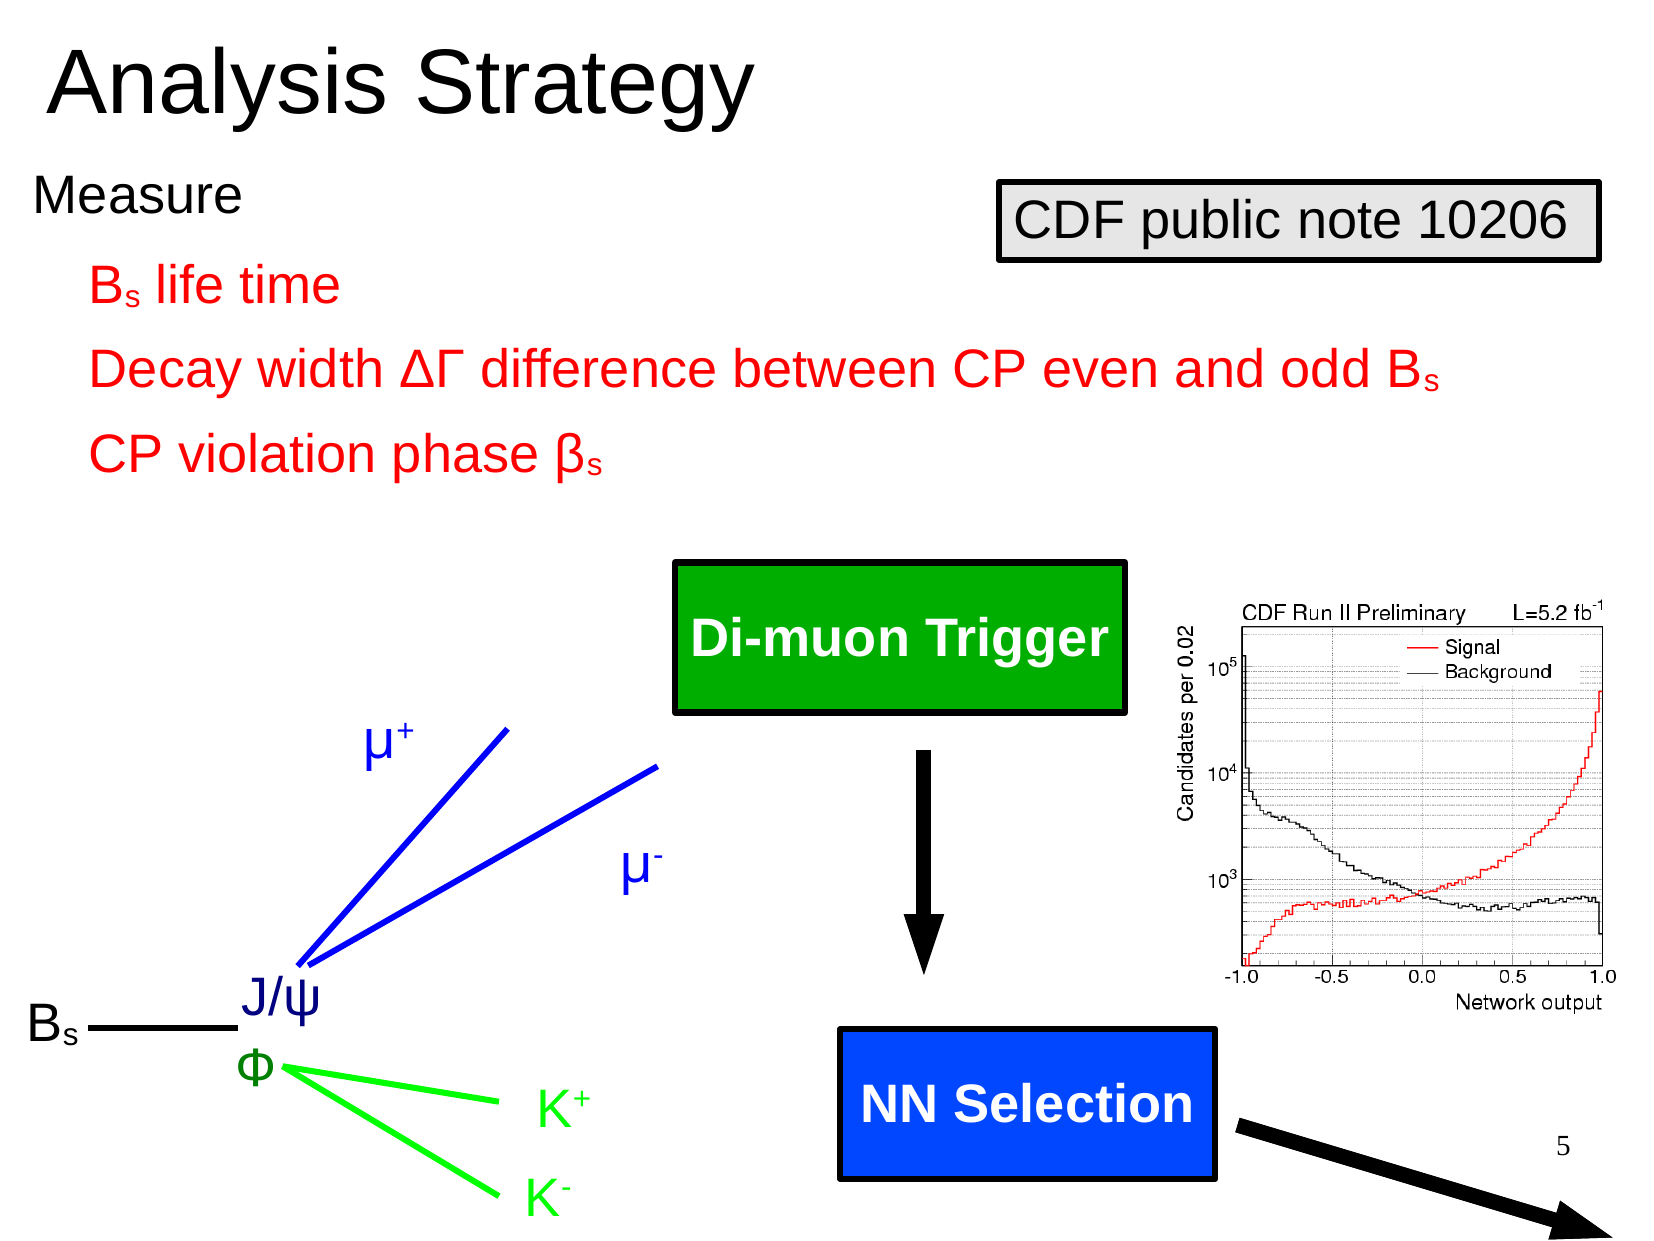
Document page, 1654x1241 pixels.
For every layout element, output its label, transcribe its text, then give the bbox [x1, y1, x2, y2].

text_box Bs [11, 985, 125, 1079]
text_box K+ [521, 1071, 654, 1149]
text_box K- [510, 1159, 617, 1238]
text_box CDF public note 10206 [998, 182, 1599, 258]
text_box NN Selection [840, 1029, 1216, 1180]
text_box J/ψ [226, 959, 351, 1035]
text_box Ф [220, 1031, 314, 1106]
text_box μ+ [347, 693, 447, 771]
picture [1174, 592, 1625, 1021]
title Analysis Strategy [0, 0, 1146, 186]
list Measure Bs life time Decay width ΔΓ difference between CP even and odd Bs CP violation phase βs [17, 164, 1506, 734]
text_box μ- [604, 817, 686, 896]
text_box Di-muon Trigger [675, 562, 1126, 713]
